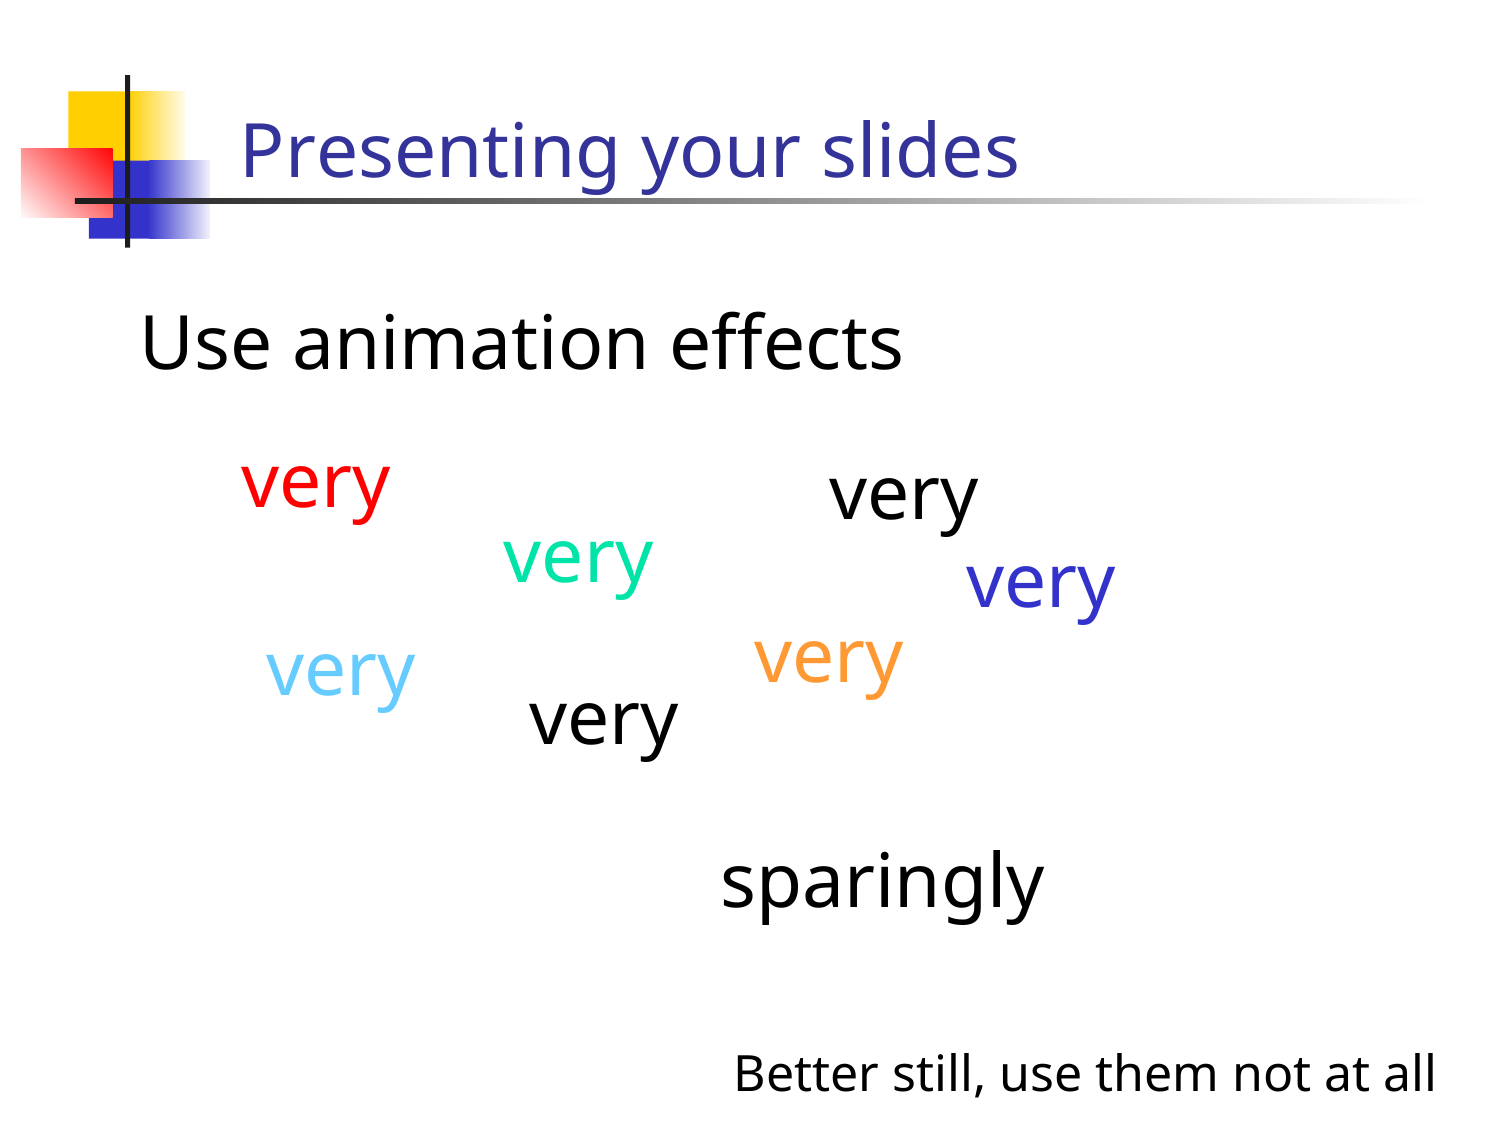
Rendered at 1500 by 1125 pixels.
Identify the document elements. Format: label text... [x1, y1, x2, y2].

text_box very [489, 499, 669, 606]
text_box very [739, 599, 919, 706]
text_box very [226, 424, 407, 531]
text_box very [251, 612, 432, 718]
text_box sparingly [705, 824, 1061, 931]
title Presenting your slides [224, 12, 1500, 200]
text_box very [514, 662, 694, 768]
text_box very [951, 524, 1132, 631]
text_box very [814, 437, 994, 543]
text_box Use animation effects [124, 287, 1351, 393]
text_box Better still, use them not at all [718, 1033, 1454, 1109]
